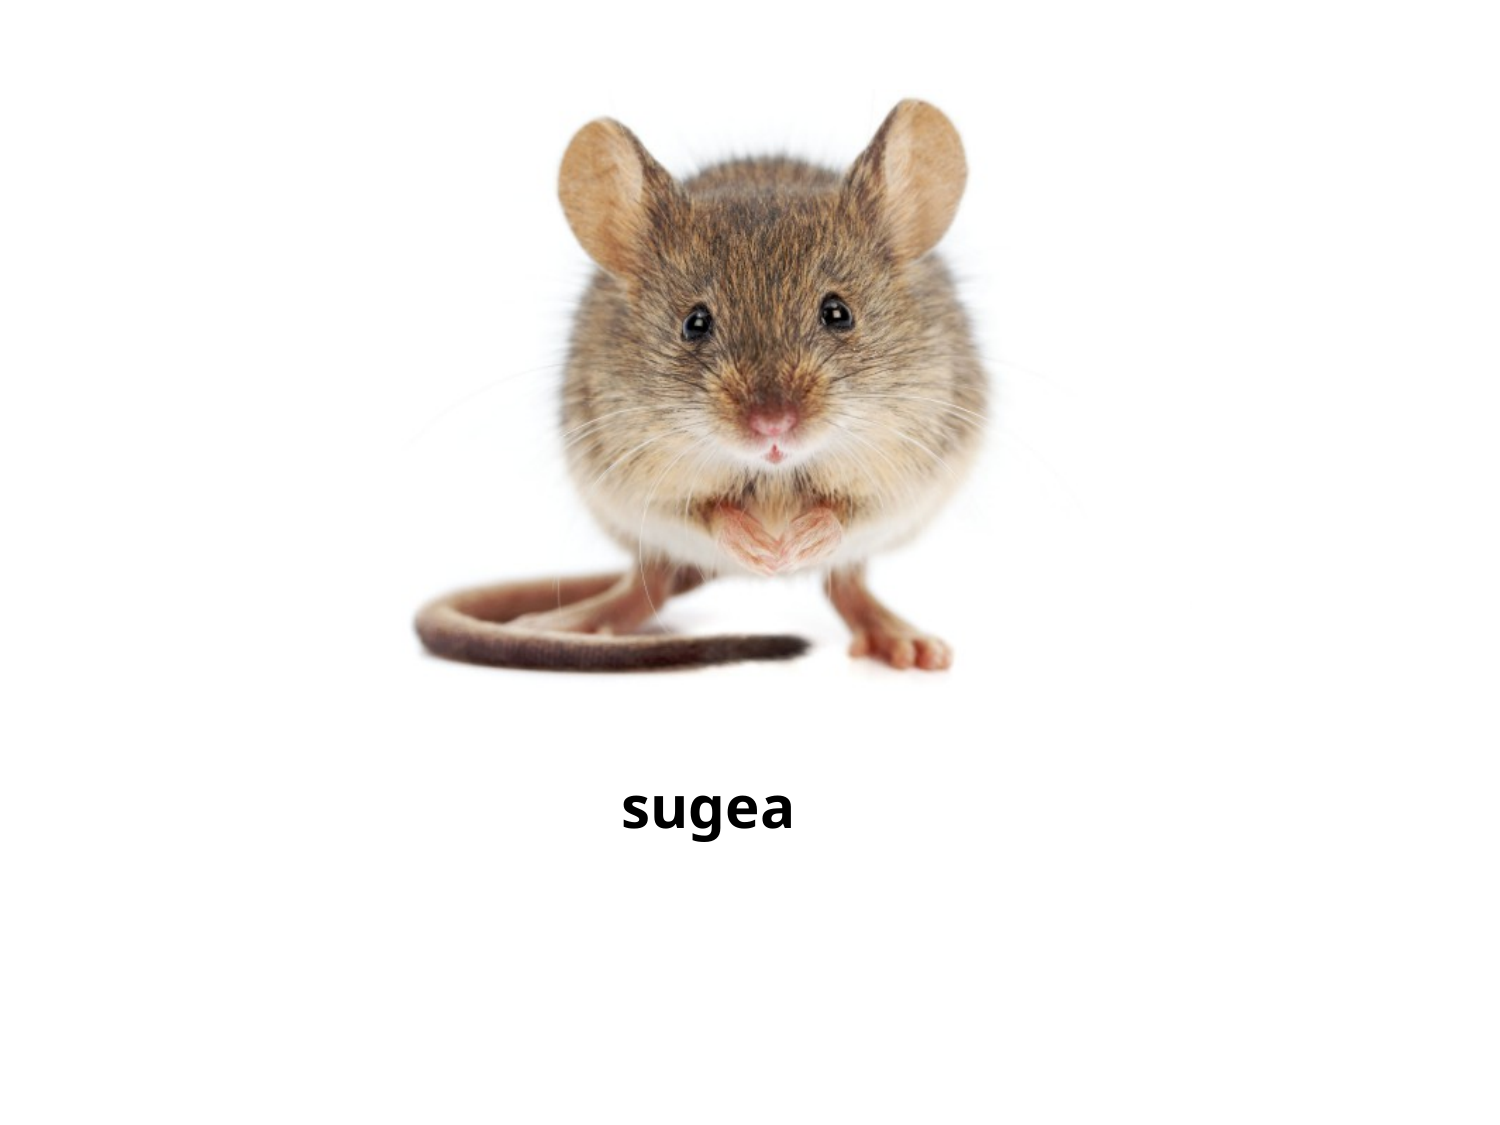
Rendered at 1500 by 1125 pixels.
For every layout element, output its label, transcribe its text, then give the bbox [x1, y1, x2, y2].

text_box sugea [289, 763, 1128, 849]
picture [289, 89, 1192, 692]
